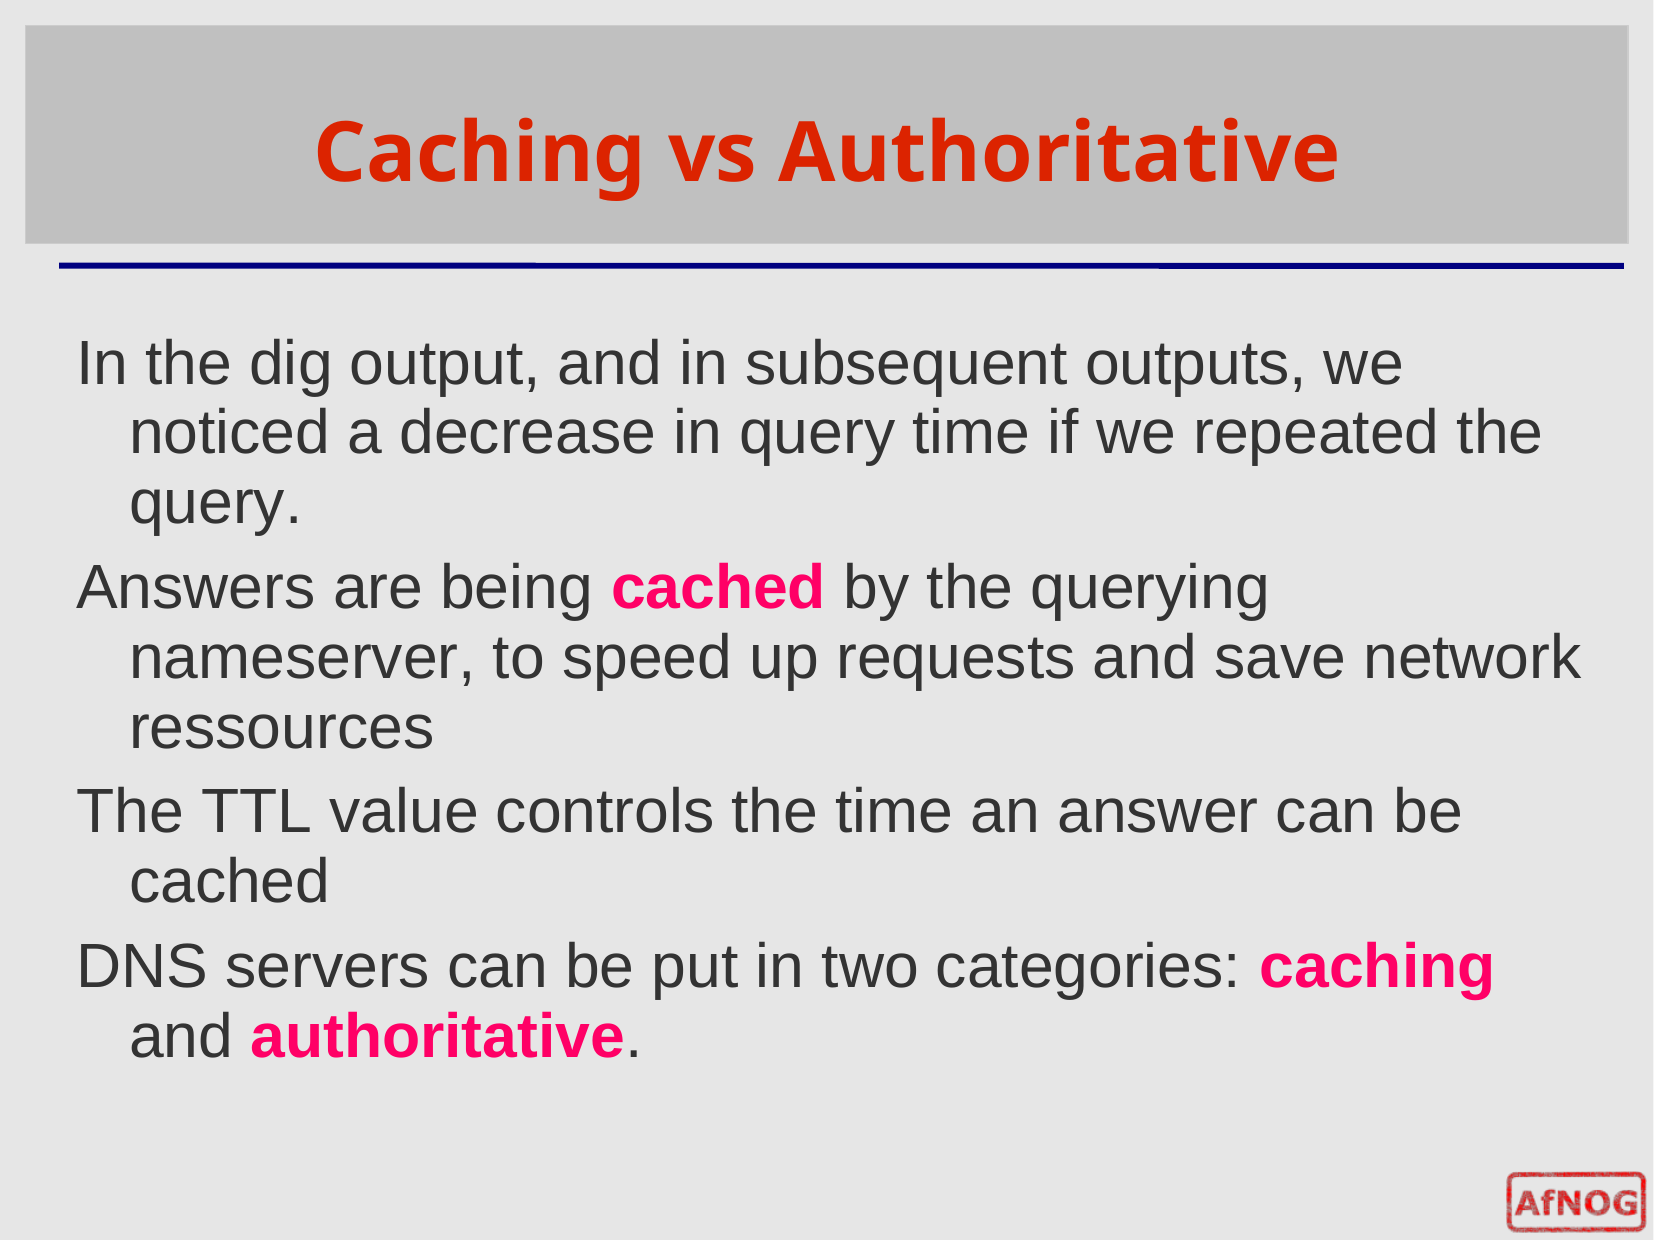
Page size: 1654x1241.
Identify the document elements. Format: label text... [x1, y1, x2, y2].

list In the dig output, and in subsequent outputs, we noticed a decrease in query time if we repeated the query. Answers are being cached by the querying nameserver, to speed up requests and save network ressources The TTL value controls the time an answer can be cached DNS servers can be put in two categories: caching and authoritative. [59, 322, 1595, 1132]
picture [1505, 1170, 1648, 1235]
title Caching vs Authoritative [121, 46, 1534, 254]
